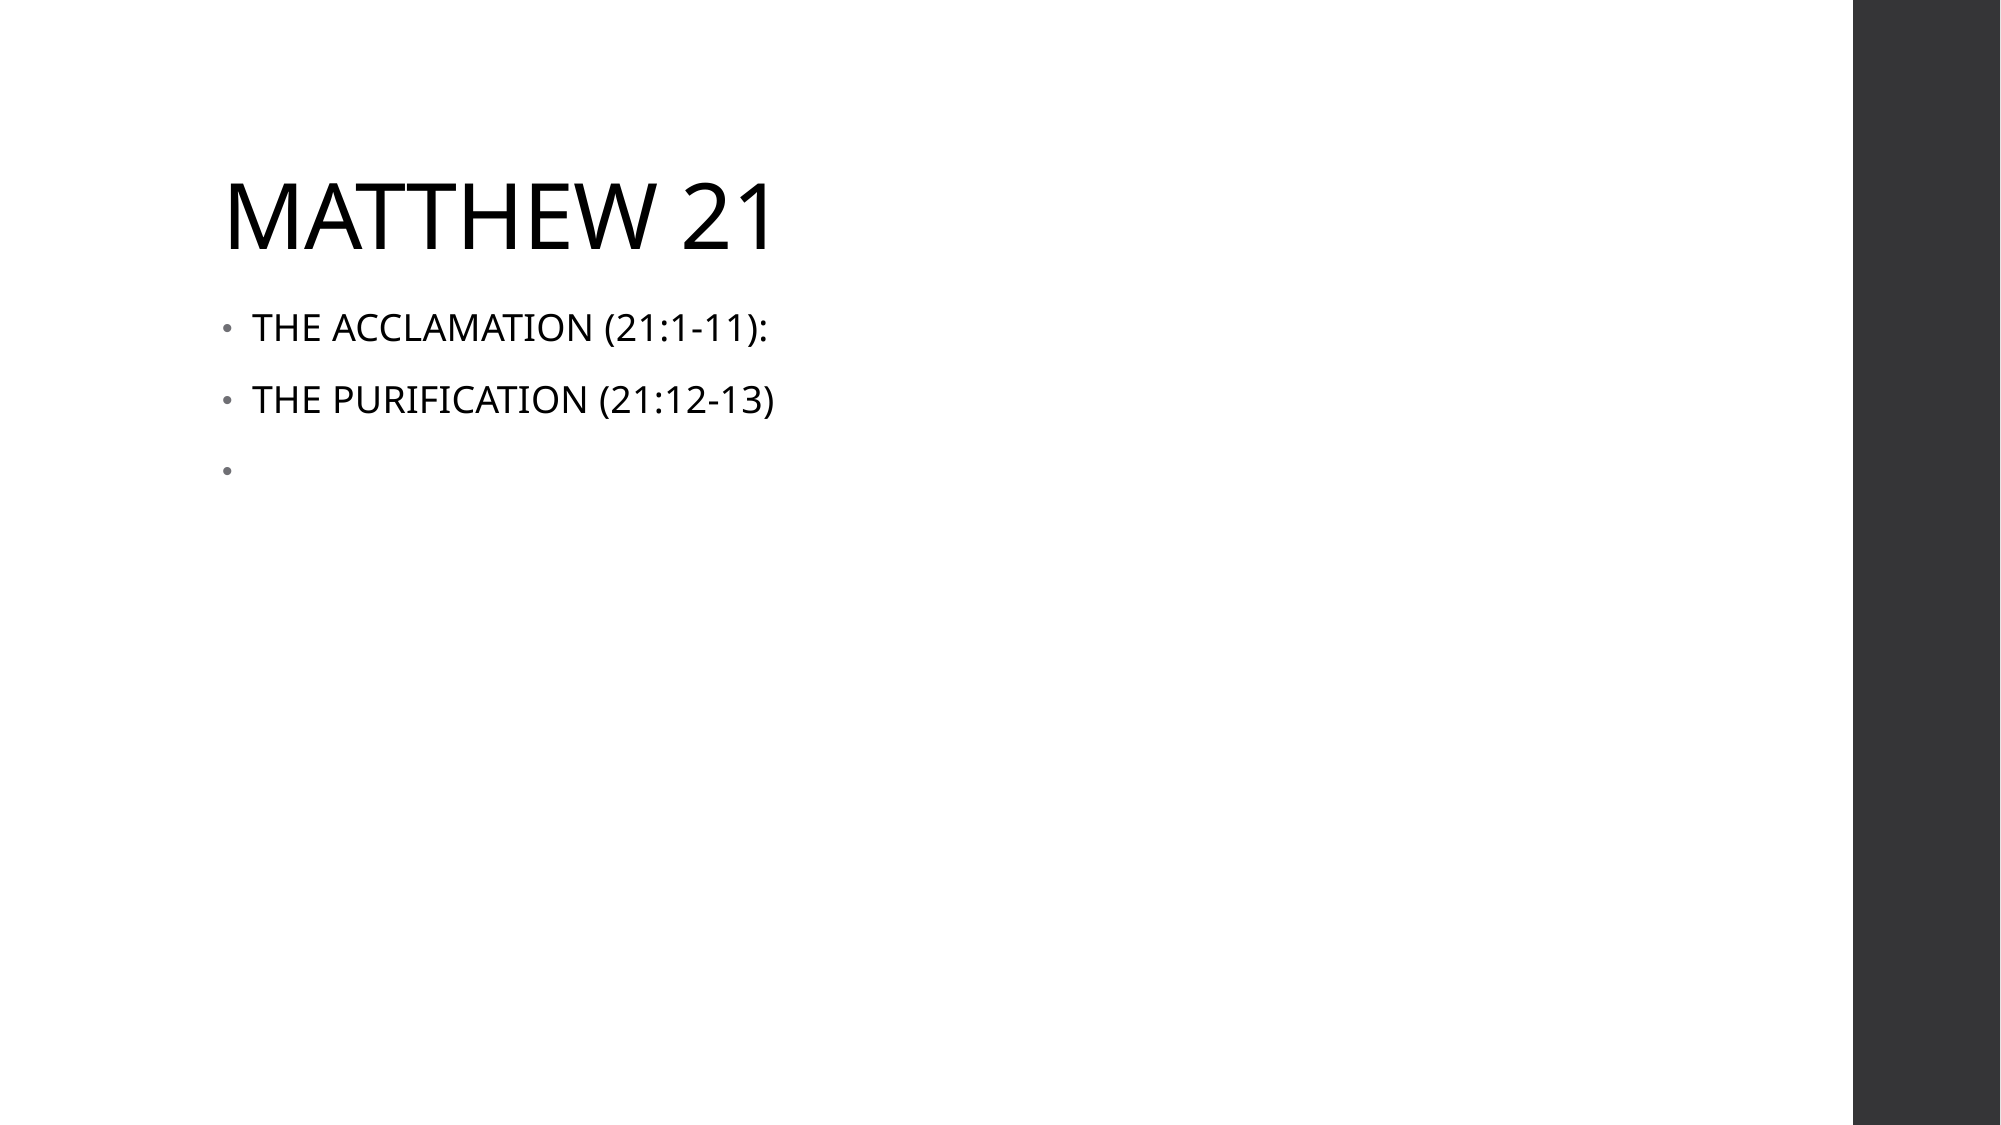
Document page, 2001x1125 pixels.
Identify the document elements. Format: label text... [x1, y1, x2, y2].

title MATTHEW 21 [206, 60, 1797, 278]
list THE ACCLAMATION (21:1-11): THE PURIFICATION (21:12-13) [206, 299, 1617, 1014]
